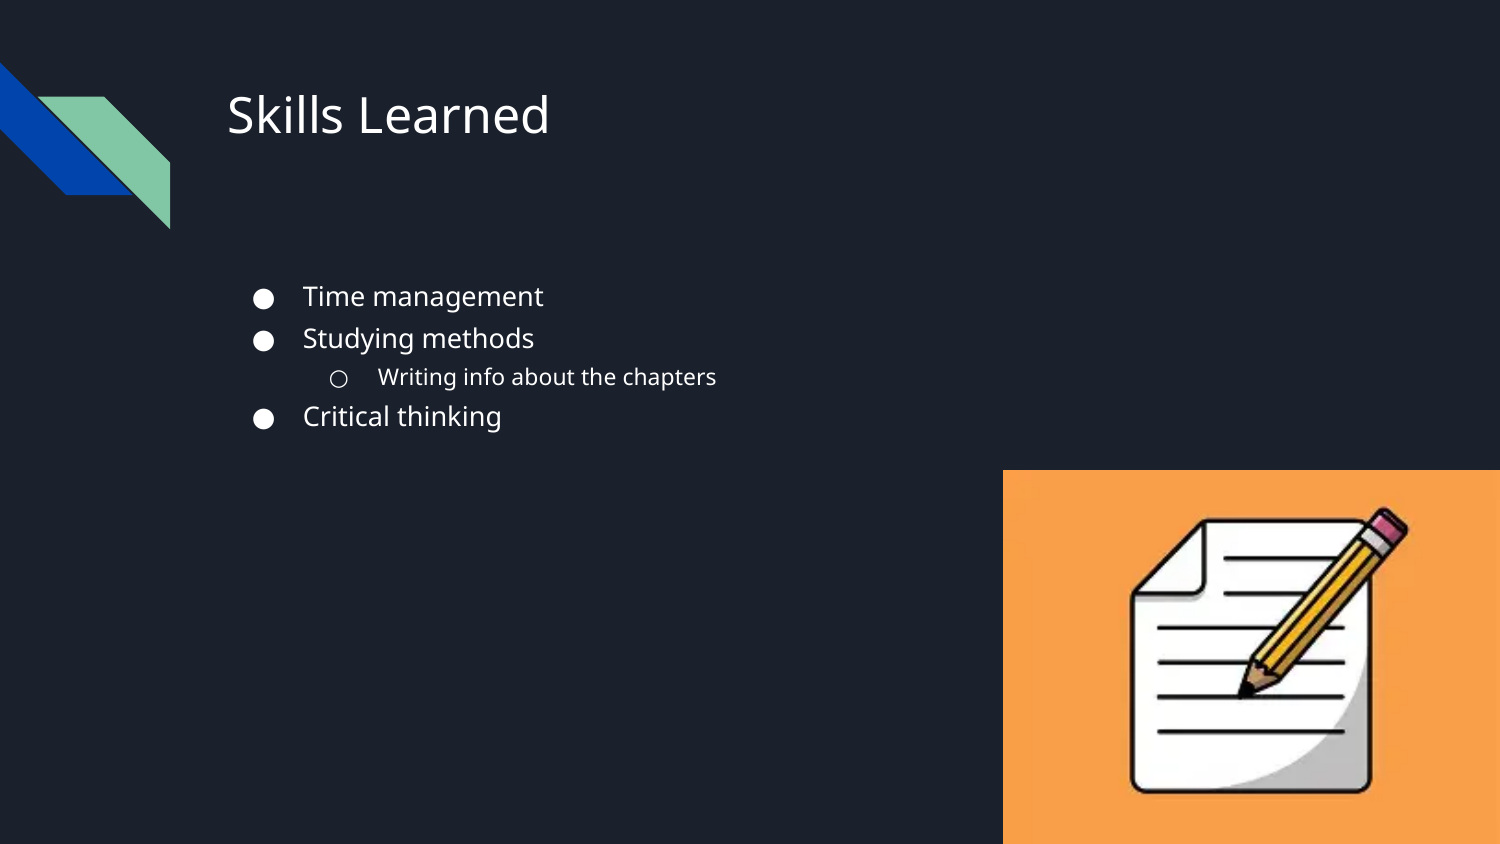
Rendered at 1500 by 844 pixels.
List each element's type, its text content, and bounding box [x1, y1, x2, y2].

list Time management Studying methods Writing info about the chapters Critical thinking [212, 257, 1368, 735]
picture [1003, 470, 1500, 844]
title Skills Learned [212, 64, 1368, 215]
